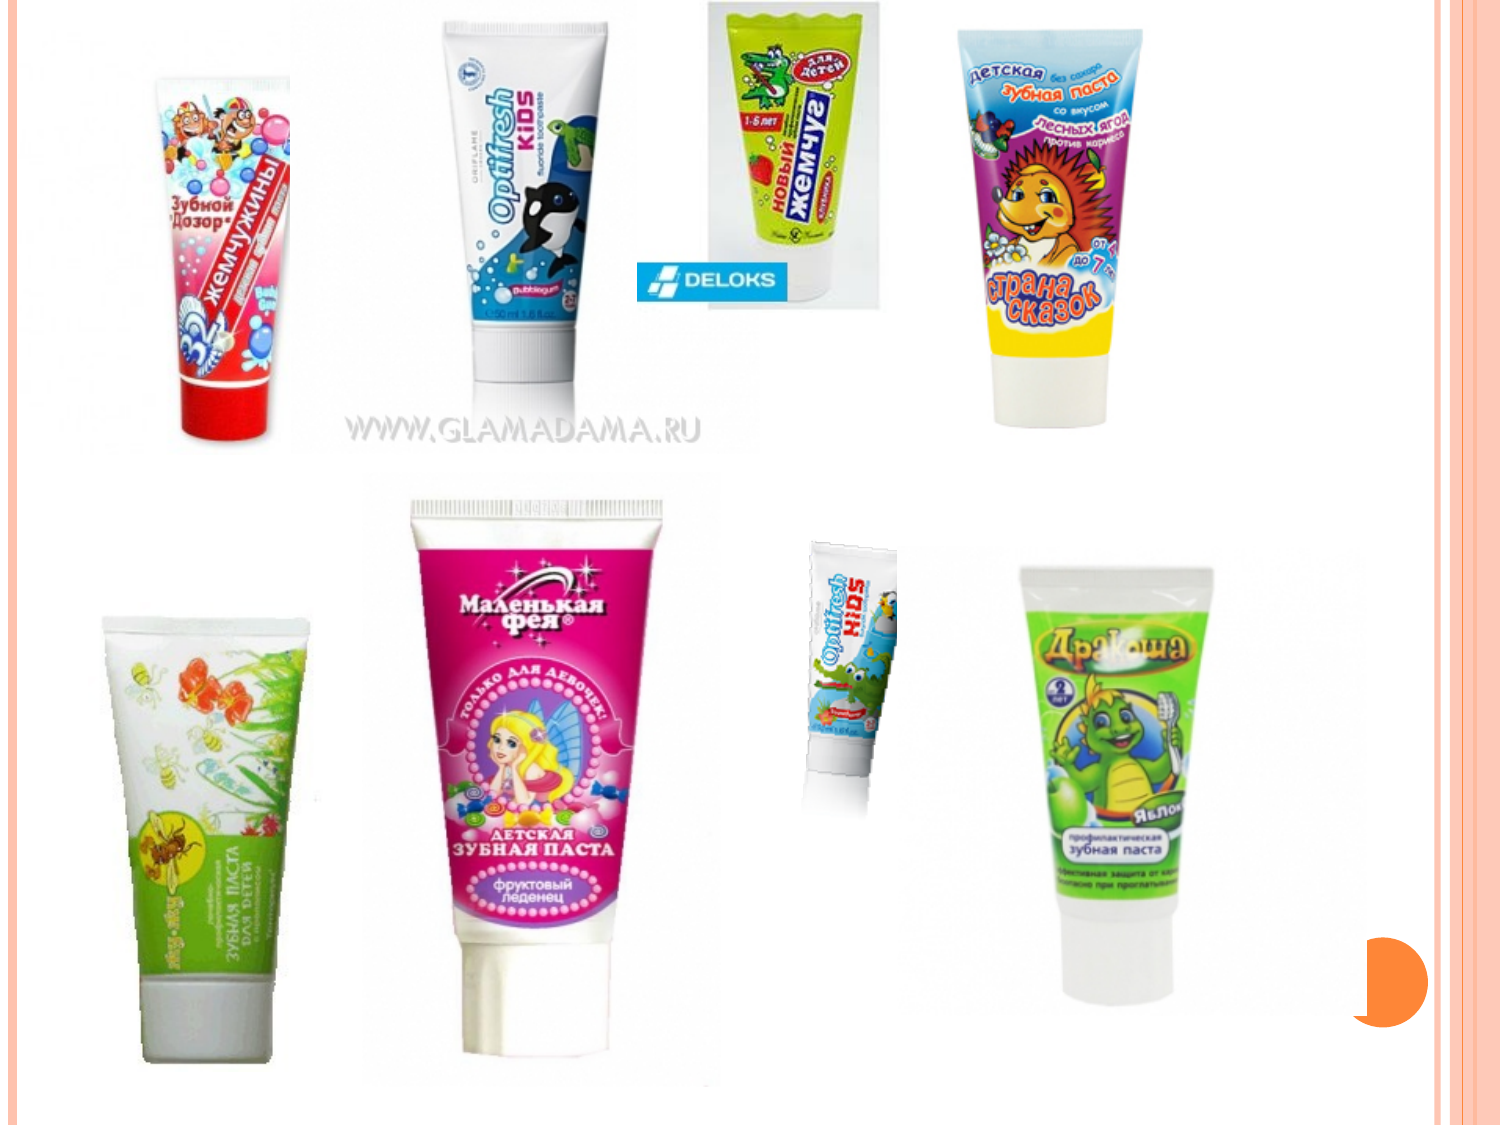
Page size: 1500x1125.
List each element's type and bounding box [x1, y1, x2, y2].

picture [362, 472, 1367, 1087]
picture [88, 602, 323, 1072]
picture [18, 0, 1151, 455]
